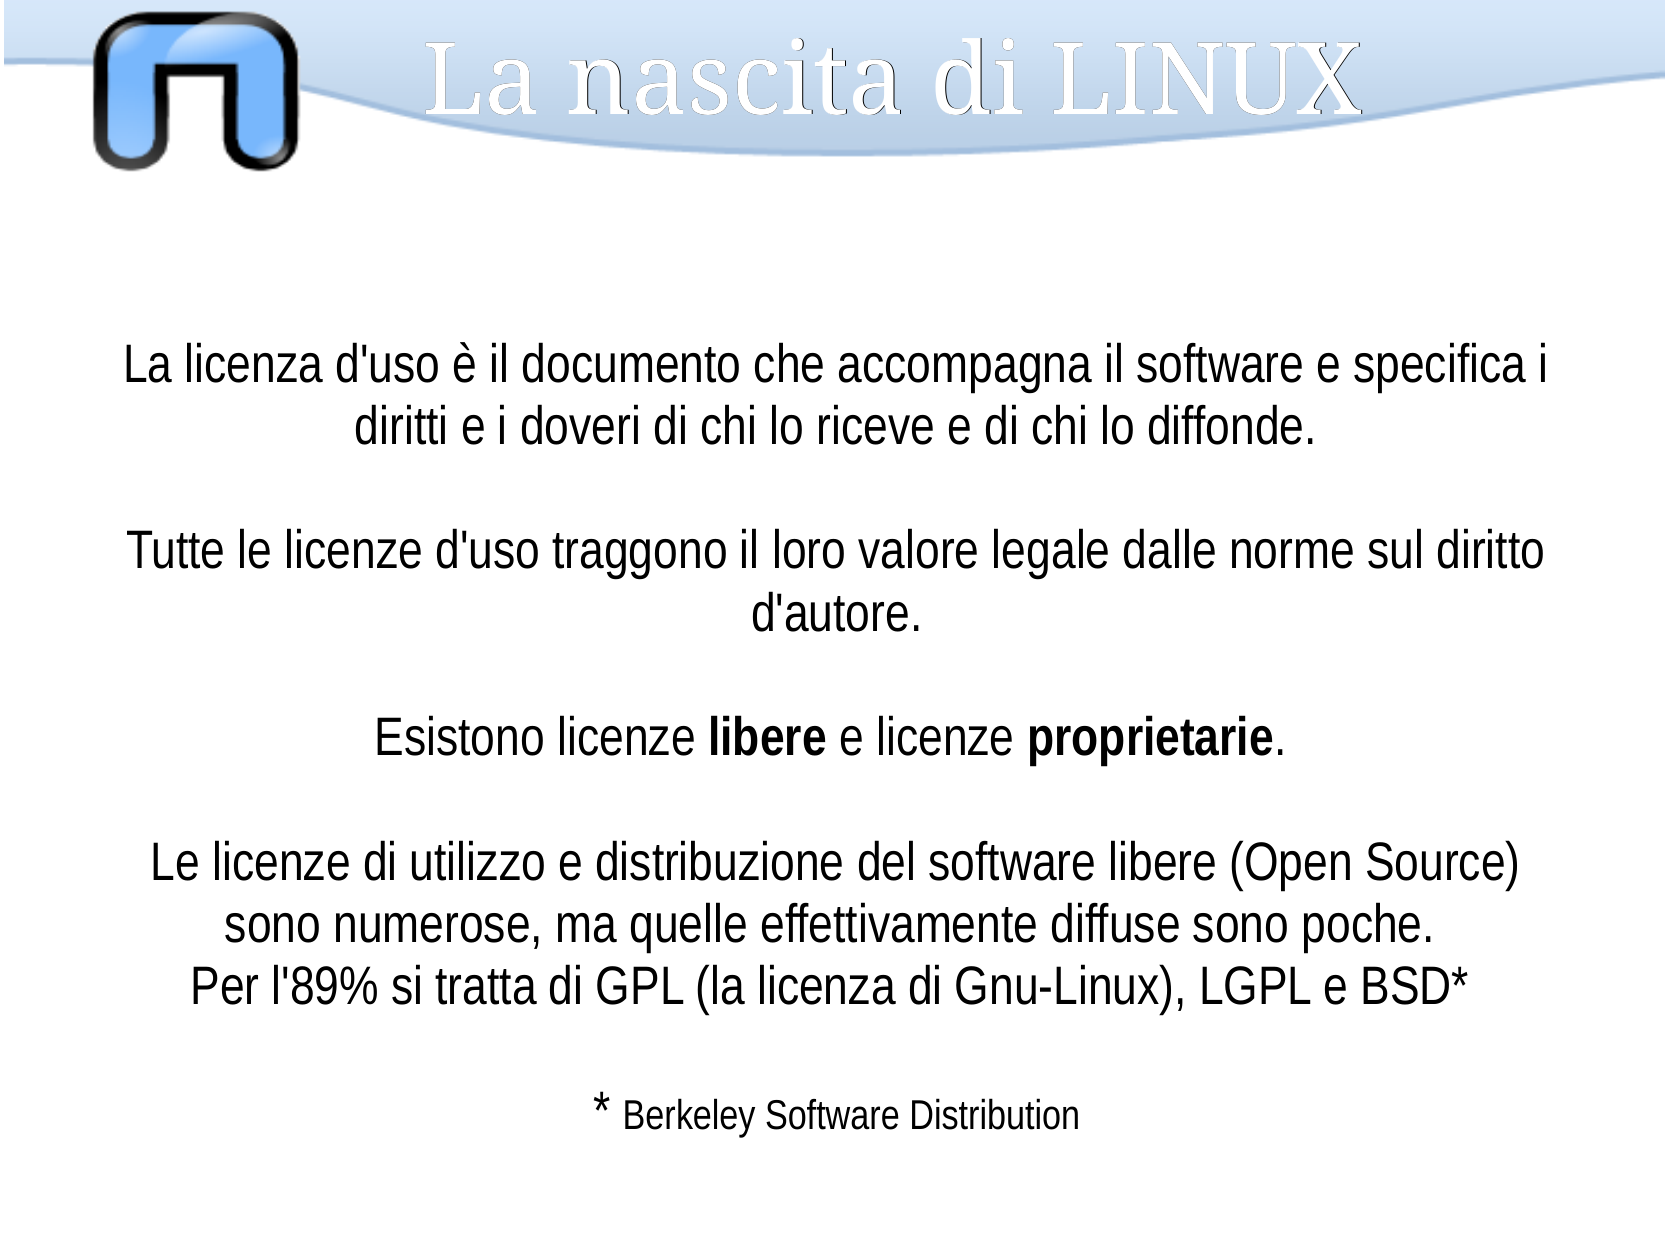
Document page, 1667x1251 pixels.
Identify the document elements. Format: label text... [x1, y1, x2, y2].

text_box La nascita di LINUX [407, 0, 1443, 168]
title La licenza d'uso è il documento che accompagna il software e specifica i diritti e i doveri di chi lo riceve e di chi lo diffonde. Tutte le licenze d'uso traggono il loro valore legale dalle norme sul diritto d'autore. Esistono licenze libere e licenze proprietarie. Le licenze di utilizzo e distribuzione del software libere (Open Source) sono numerose, ma quelle effettivamente diffuse sono poche. Per l'89% si tratta di GPL (la licenza di Gnu-Linux), LGPL e BSD* * Berkeley Software Distribution [99, 232, 1575, 1241]
picture [0, 0, 1667, 1251]
